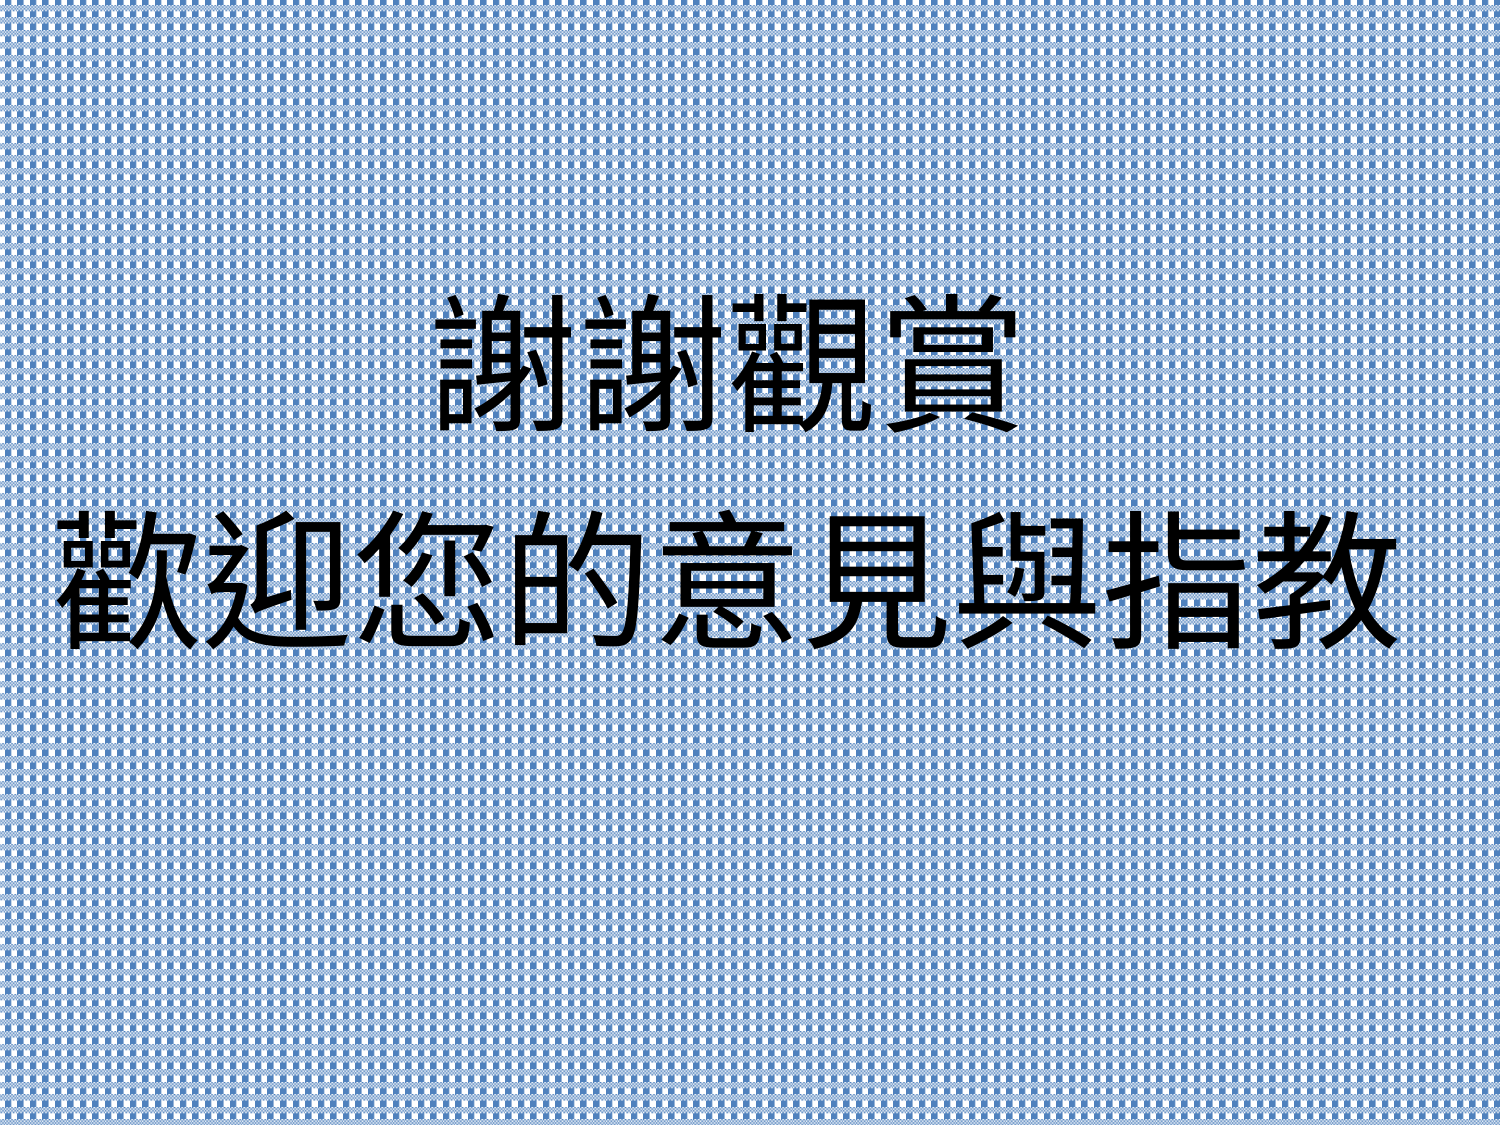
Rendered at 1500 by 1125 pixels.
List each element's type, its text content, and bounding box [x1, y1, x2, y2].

list 謝謝觀賞 歡迎您的意見與指教 [29, 262, 1426, 1005]
picture [0, 0, 1500, 1125]
